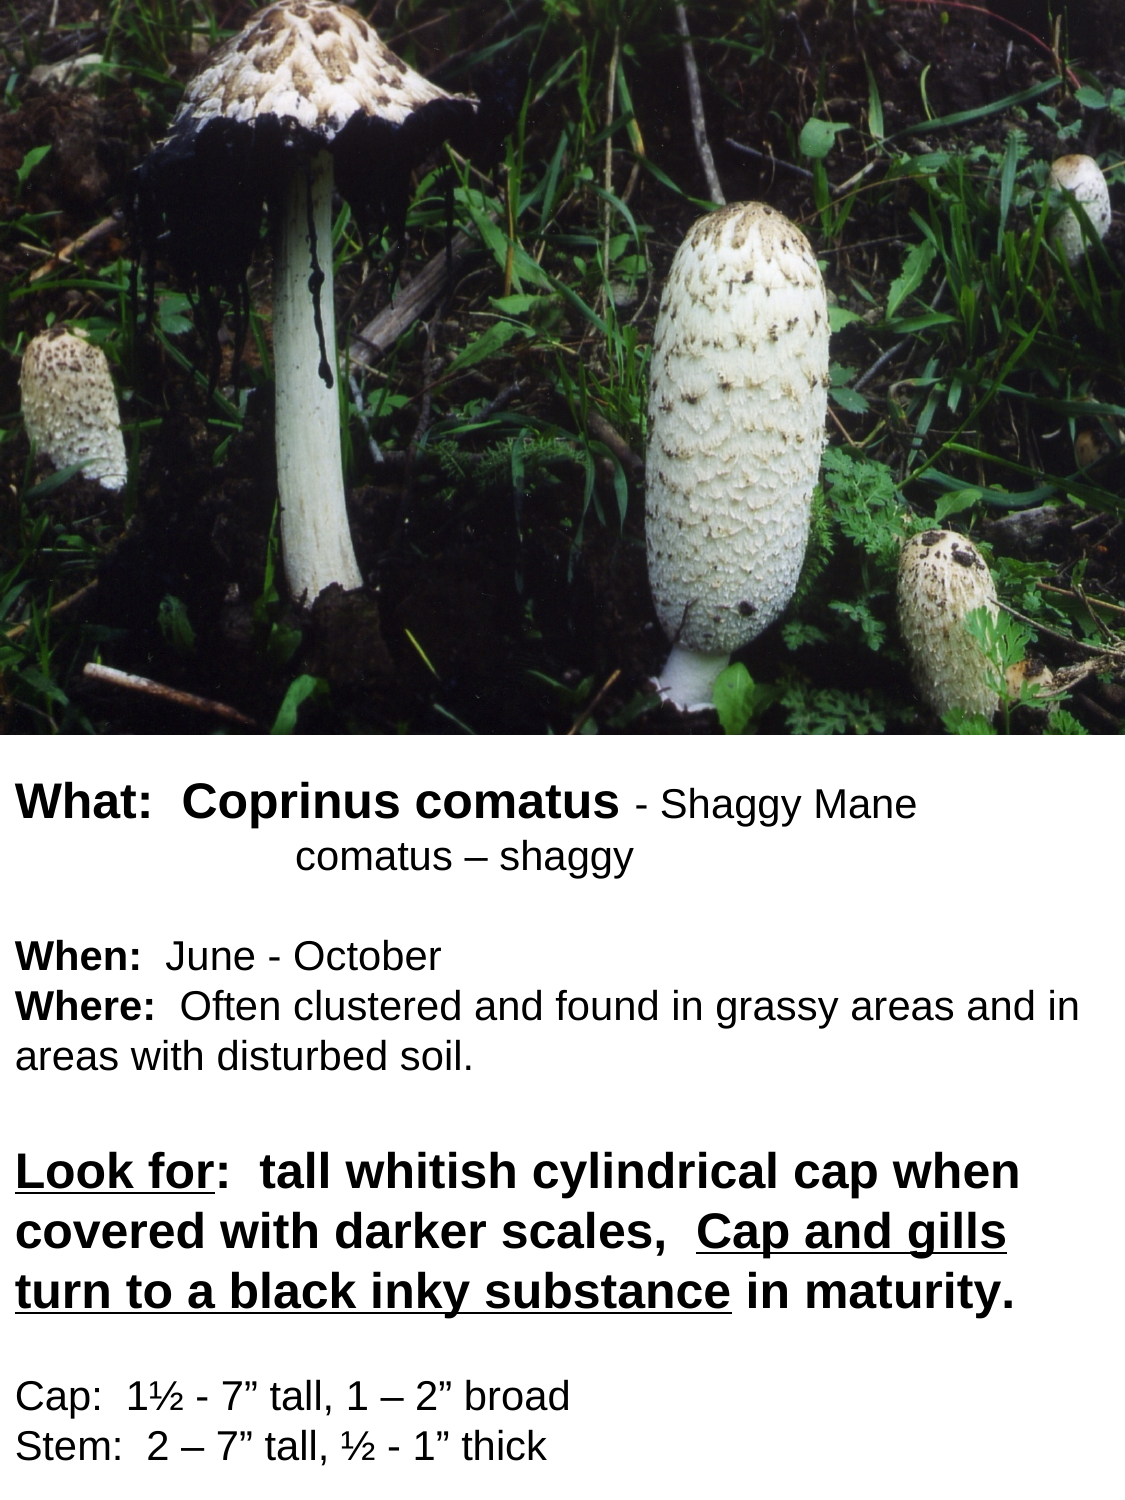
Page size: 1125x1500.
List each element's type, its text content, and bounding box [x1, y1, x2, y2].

picture [0, 0, 1125, 735]
text_box What: Coprinus comatus - Shaggy Mane comatus – shaggy When: June - October Where: Often clustered and found in grassy areas and in areas with disturbed soil. Look for: tall whitish cylindrical cap when covered with darker scales, Cap and gills turn to a black inky substance in maturity. Cap: 1½ - 7” tall, 1 – 2” broad Stem: 2 – 7” tall, ½ - 1” thick [0, 760, 1125, 1477]
